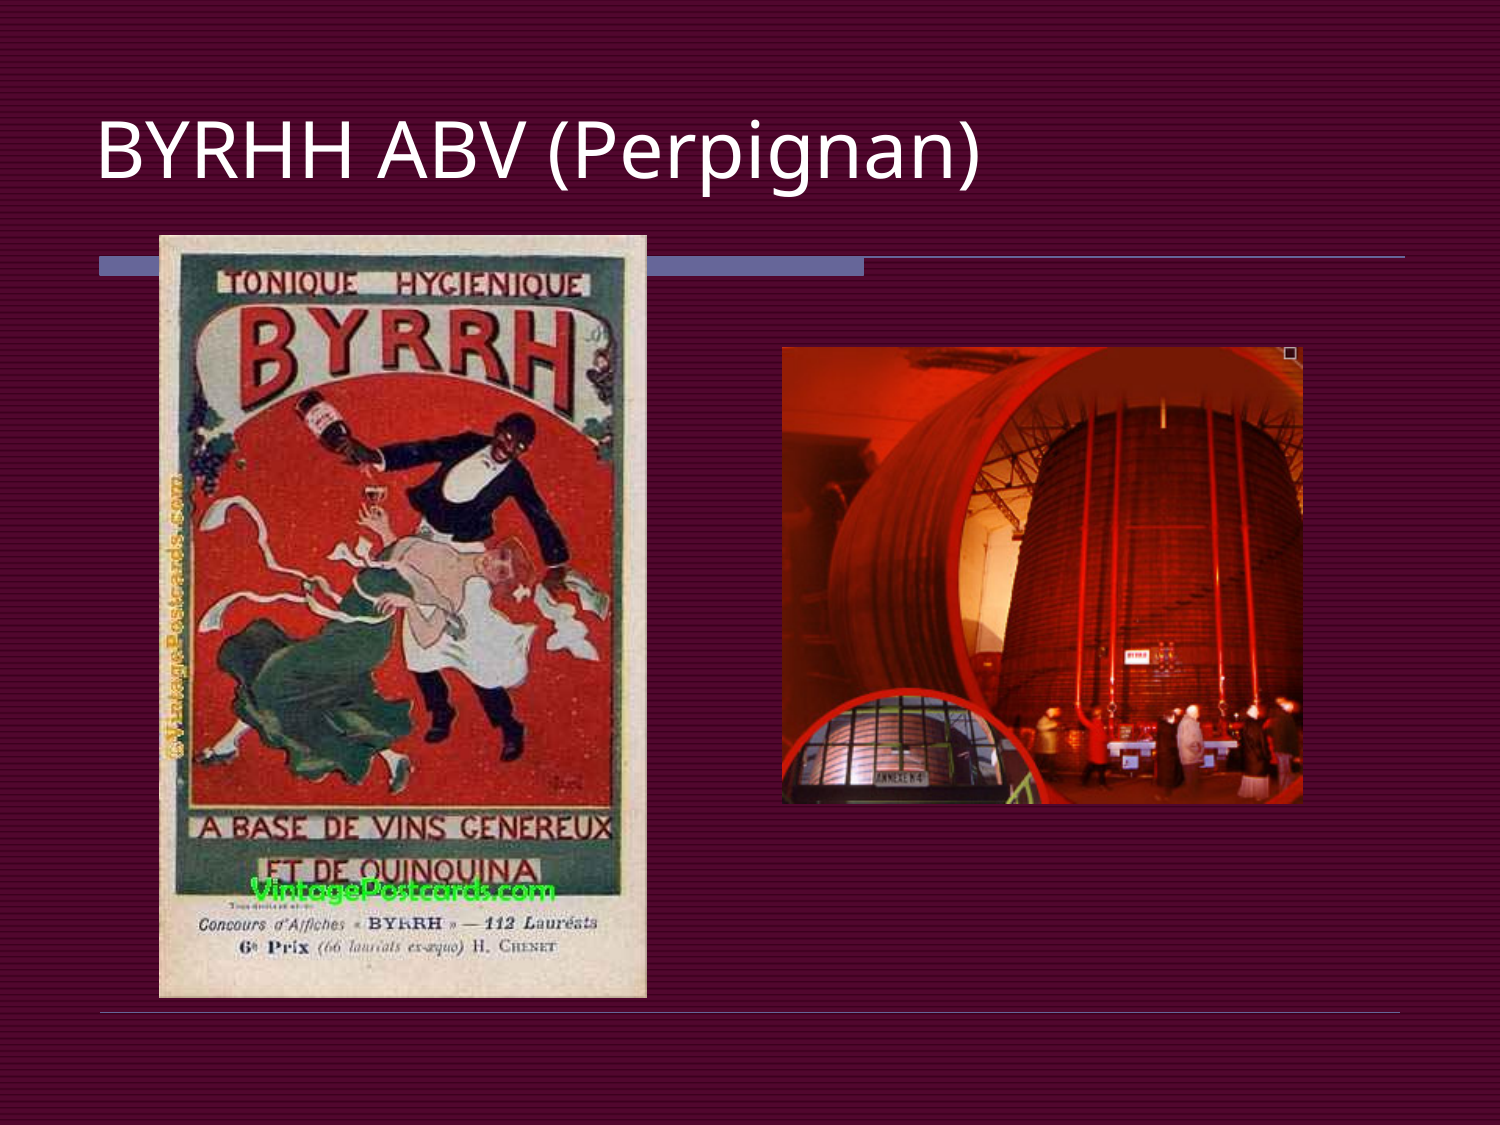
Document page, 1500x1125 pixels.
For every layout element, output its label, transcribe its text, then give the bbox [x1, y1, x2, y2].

title BYRHH ABV (Perpignan) [94, 43, 1407, 250]
picture [0, 0, 1500, 1125]
